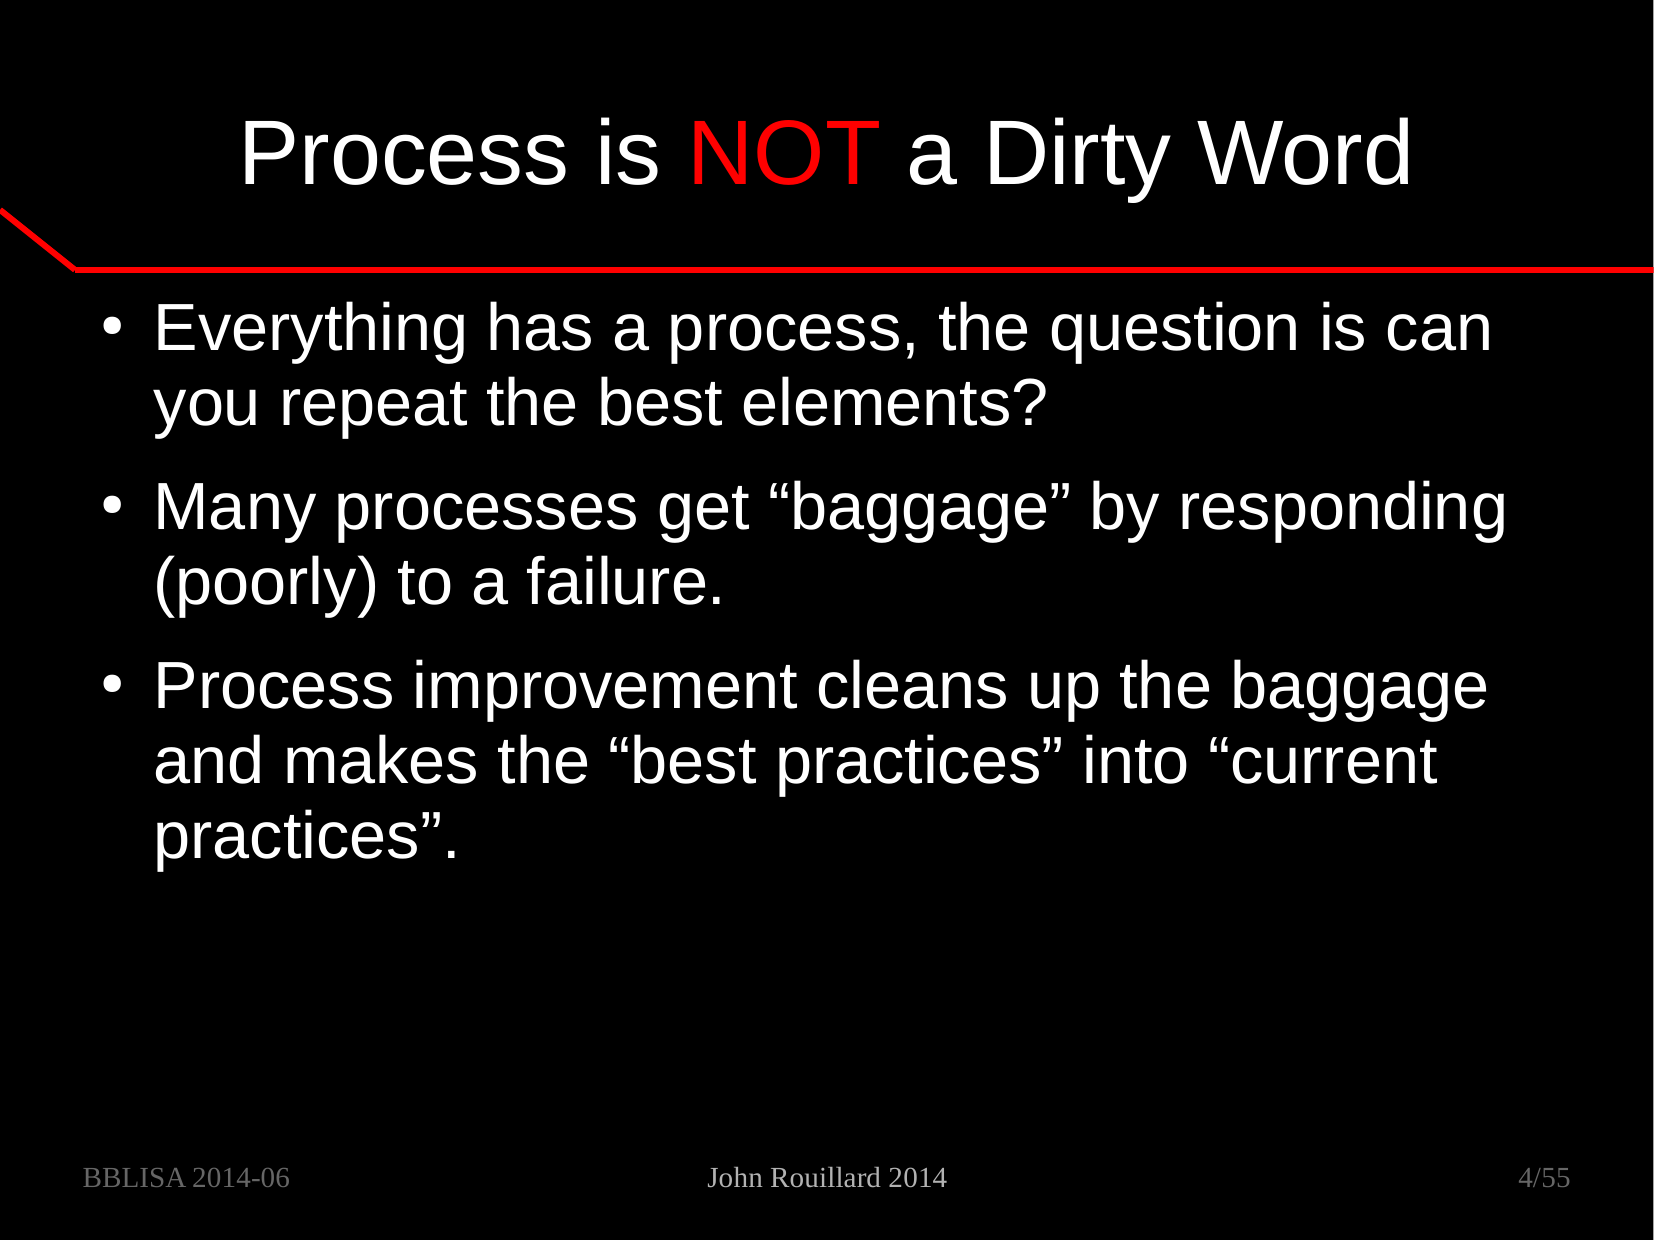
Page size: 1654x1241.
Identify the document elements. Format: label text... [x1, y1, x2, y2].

title Process is NOT a Dirty Word [82, 49, 1571, 257]
list Everything has a process, the question is can you repeat the best elements? Many processes get “baggage” by responding (poorly) to a failure. Process improvement cleans up the baggage and makes the “best practices” into “current practices”. [82, 290, 1571, 1110]
